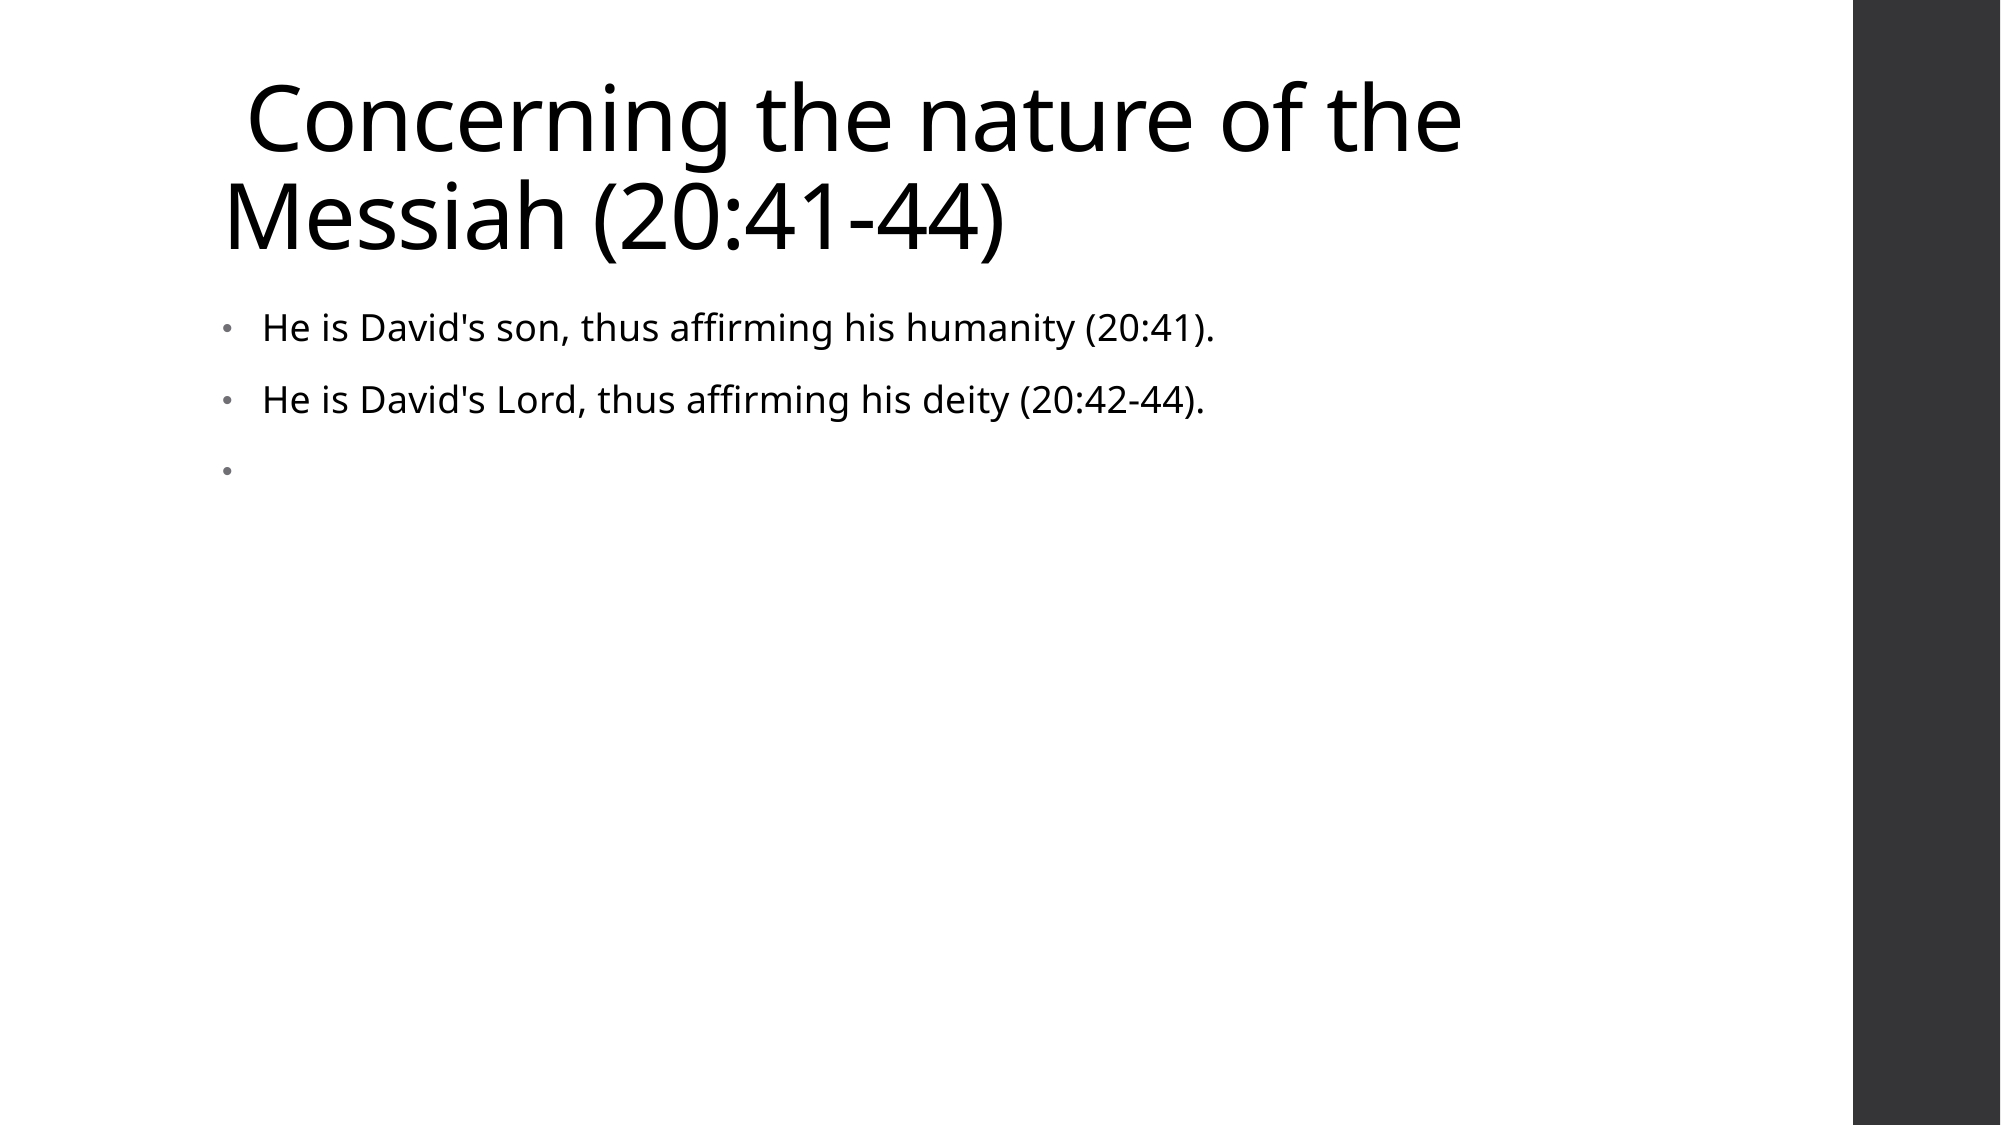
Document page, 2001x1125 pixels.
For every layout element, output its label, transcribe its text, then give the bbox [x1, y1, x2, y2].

title Concerning the nature of the Messiah (20:41-44) [206, 60, 1797, 278]
list He is David's son, thus affirming his humanity (20:41). He is David's Lord, thus affirming his deity (20:42-44). [206, 299, 1617, 1014]
